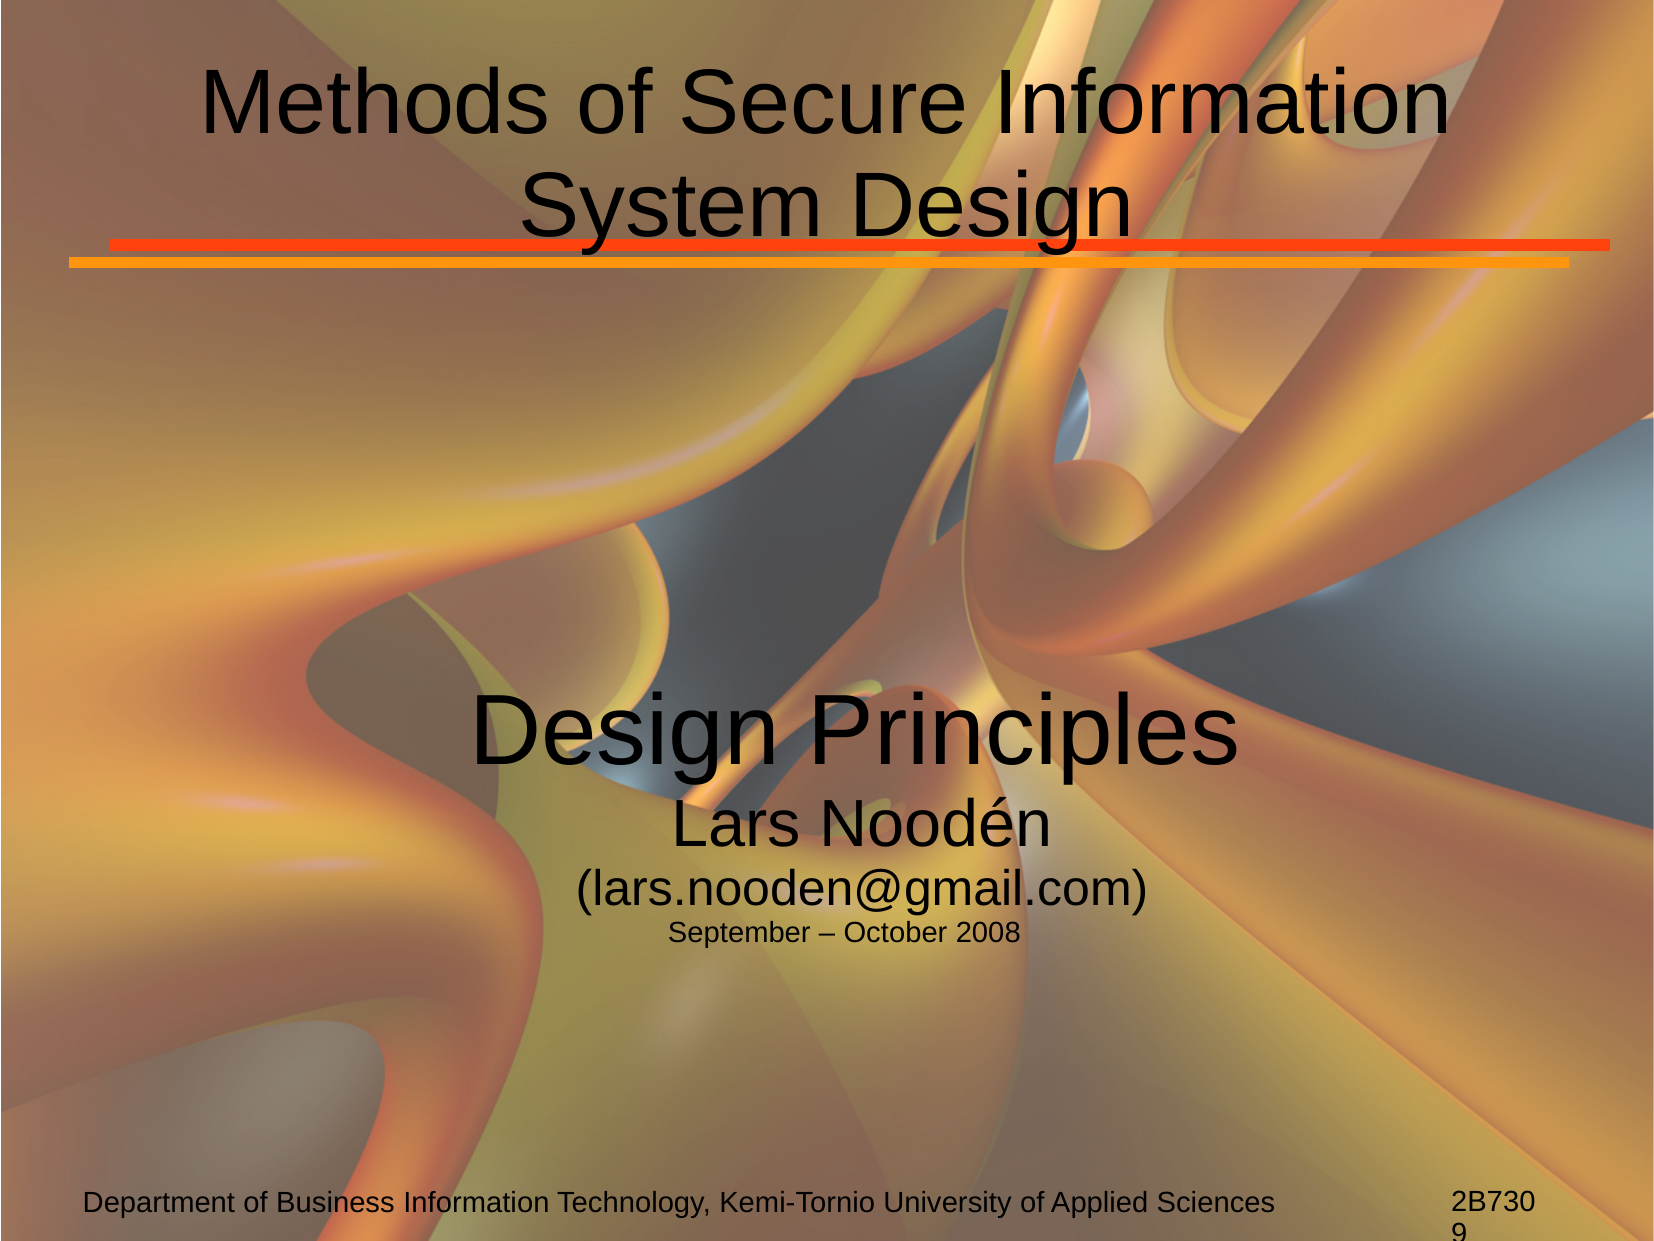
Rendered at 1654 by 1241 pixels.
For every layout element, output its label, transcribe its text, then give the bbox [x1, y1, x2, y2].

subtitle Design Principles Lars Noodén (lars.nooden@gmail.com) September – October 2008 [82, 290, 1571, 1109]
title Methods of Secure Information System Design [82, 39, 1571, 267]
